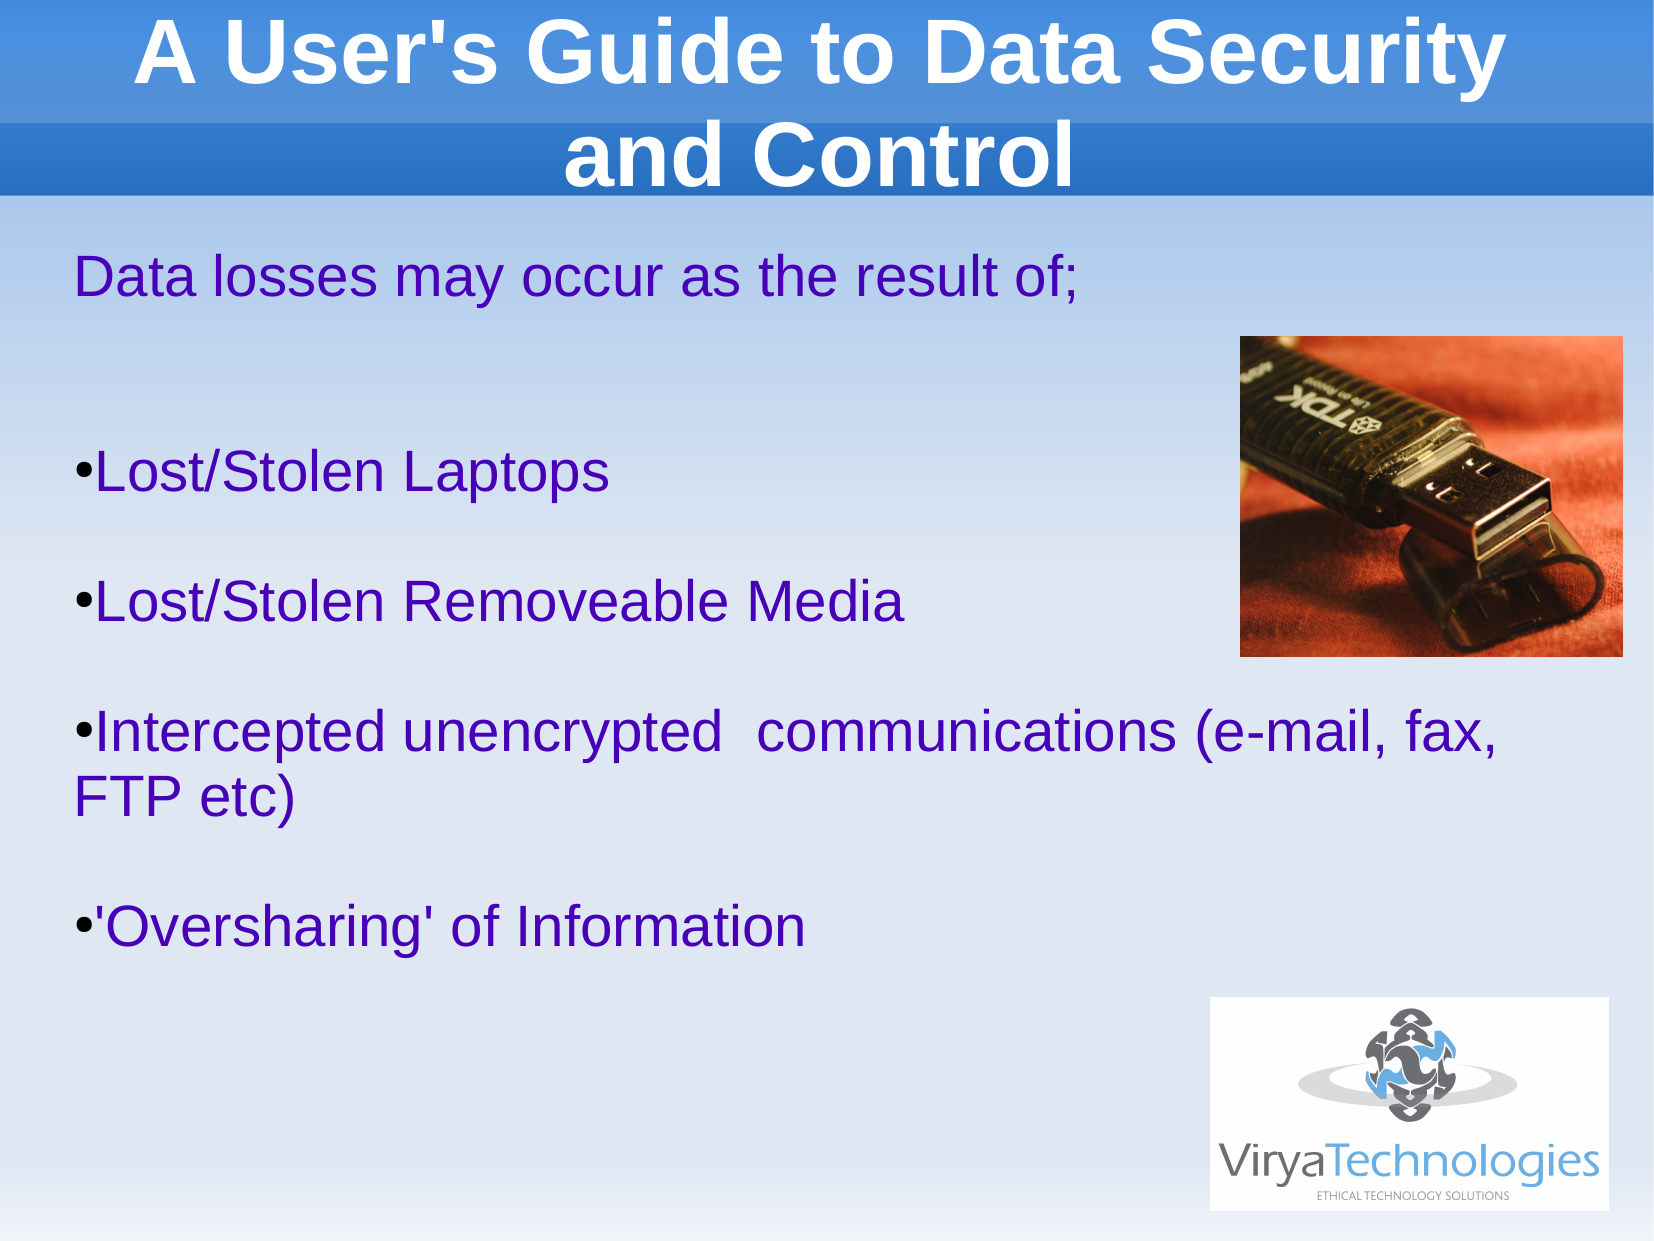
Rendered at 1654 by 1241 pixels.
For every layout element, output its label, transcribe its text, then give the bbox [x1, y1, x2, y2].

title A User's Guide to Data Security and Control [76, 0, 1565, 208]
picture [0, 0, 1654, 1241]
text_box Data losses may occur as the result of; Lost/Stolen Laptops Lost/Stolen Removeable Media Intercepted unencrypted communications (e-mail, fax, FTP etc) 'Oversharing' of Information [59, 236, 1625, 967]
